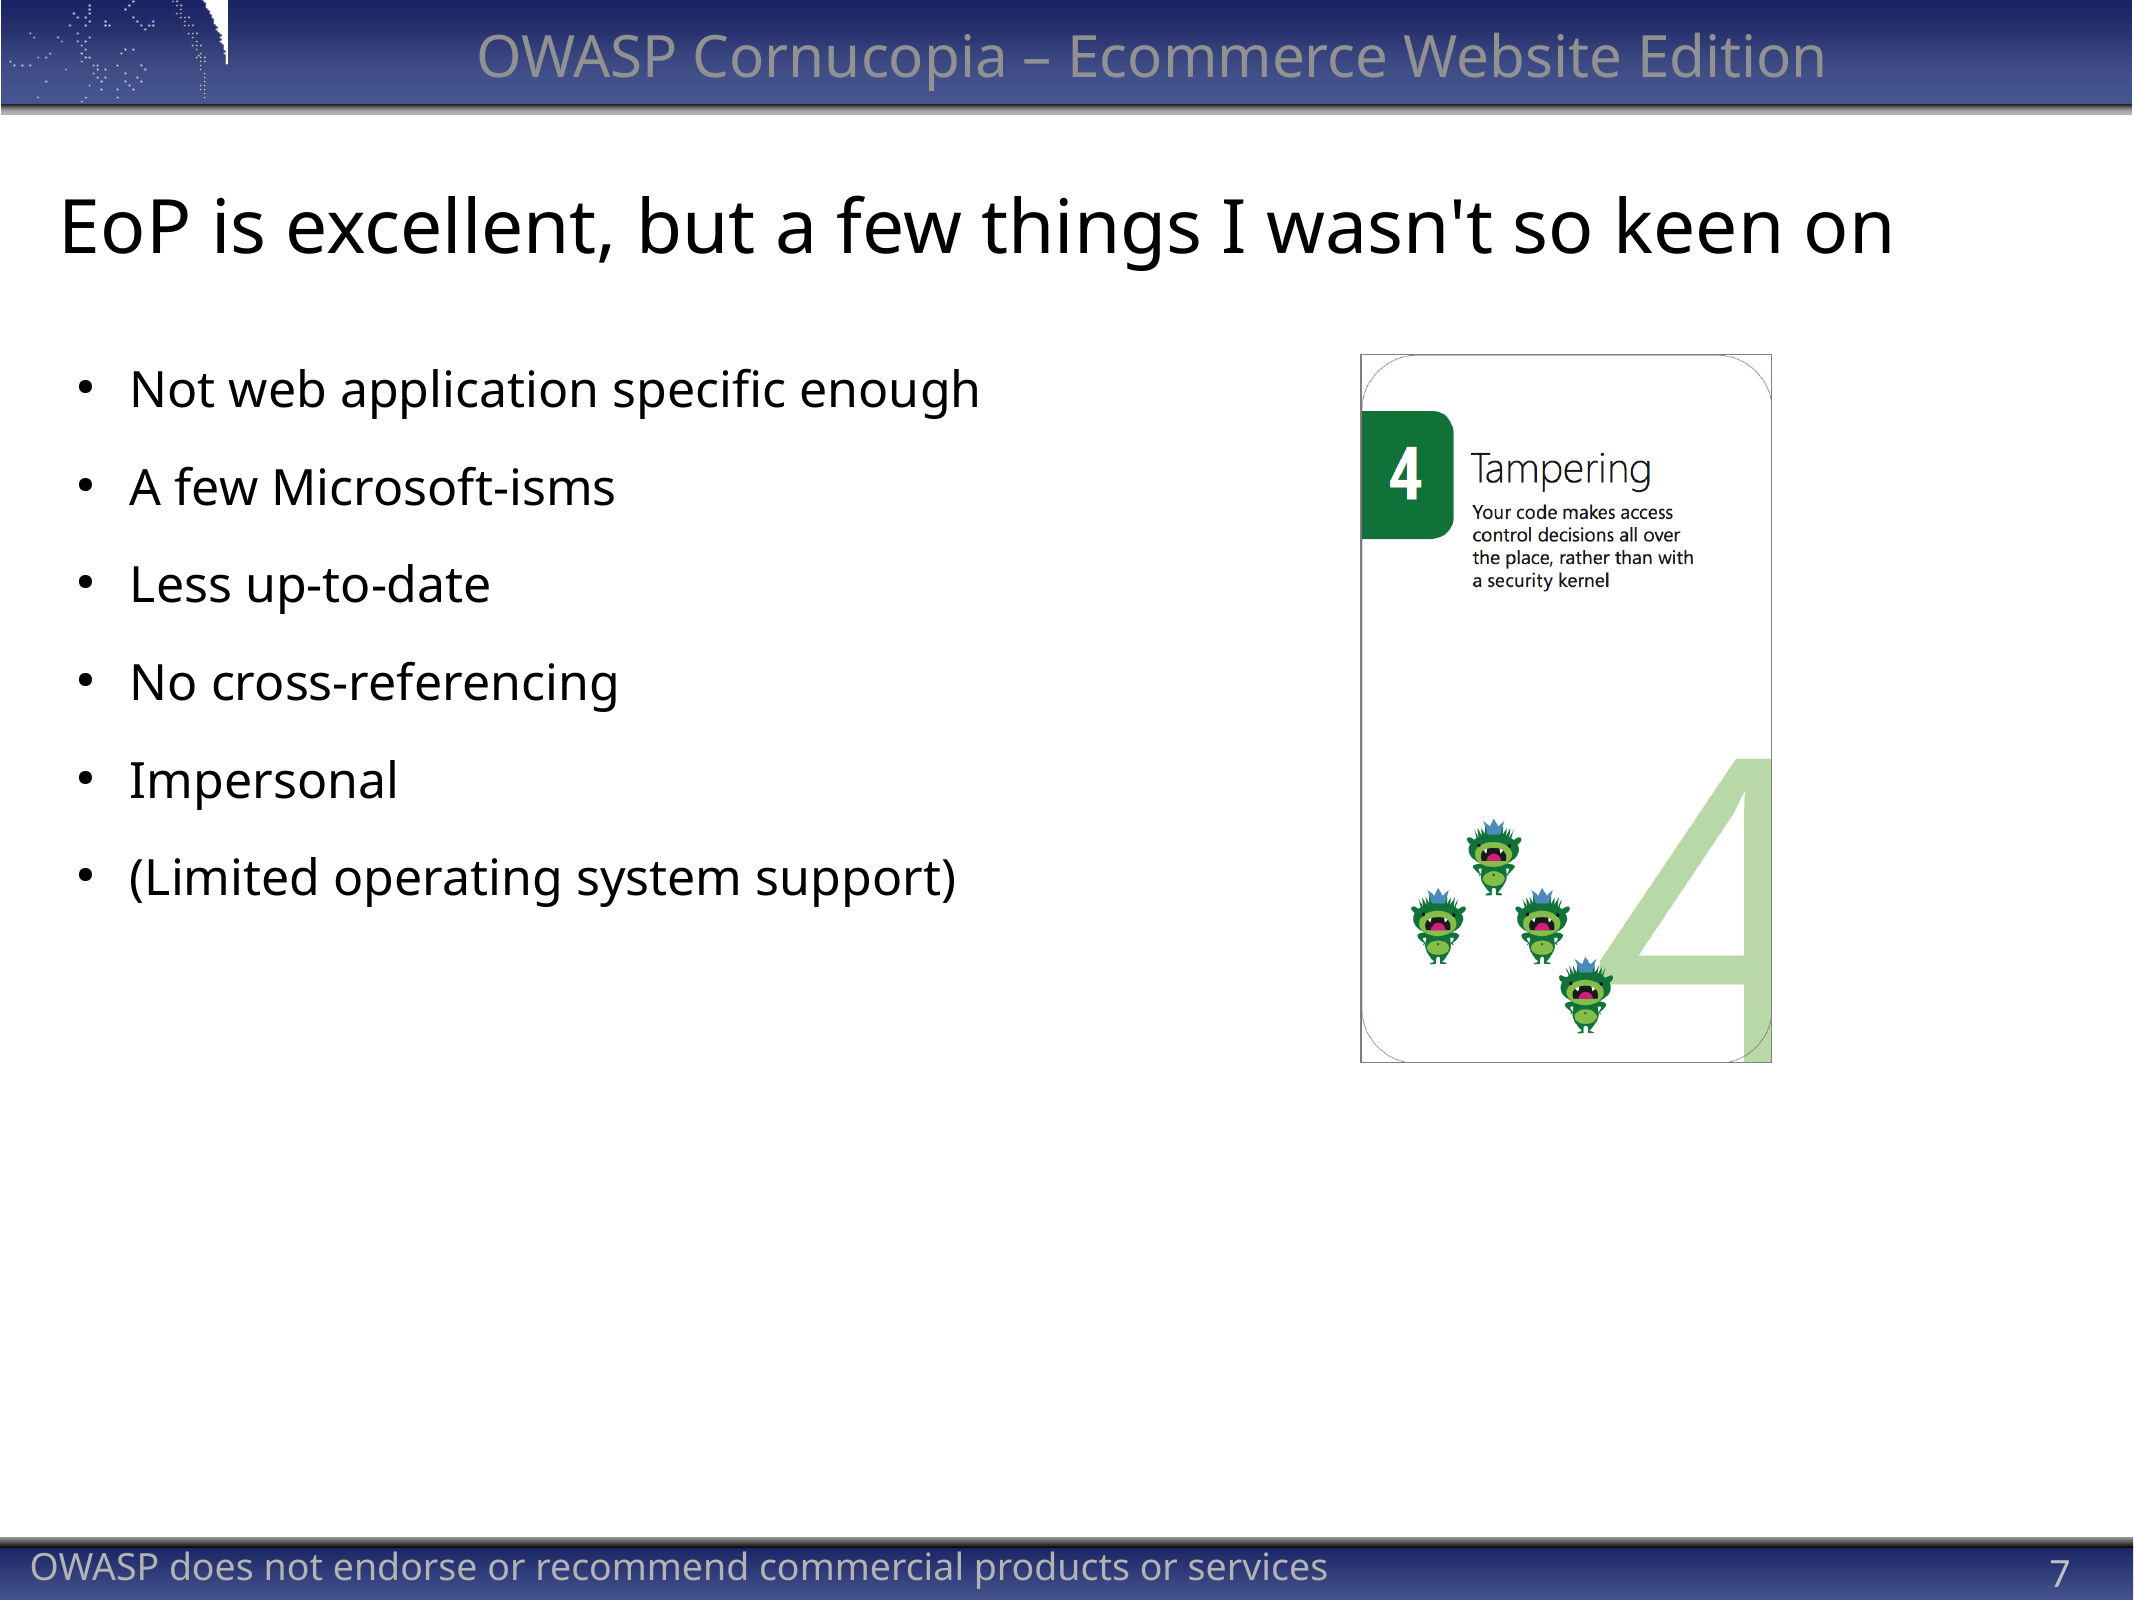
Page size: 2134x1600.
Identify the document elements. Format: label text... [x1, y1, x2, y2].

list Not web application specific enough A few Microsoft-isms Less up-to-date No cross-referencing Impersonal (Limited operating system support) [58, 354, 2067, 1536]
picture [1360, 354, 1772, 1063]
title EoP is excellent, but a few things I wasn't so keen on [58, 124, 2126, 325]
list OWASP does not endorse or recommend commercial products or services [29, 1540, 2038, 1600]
